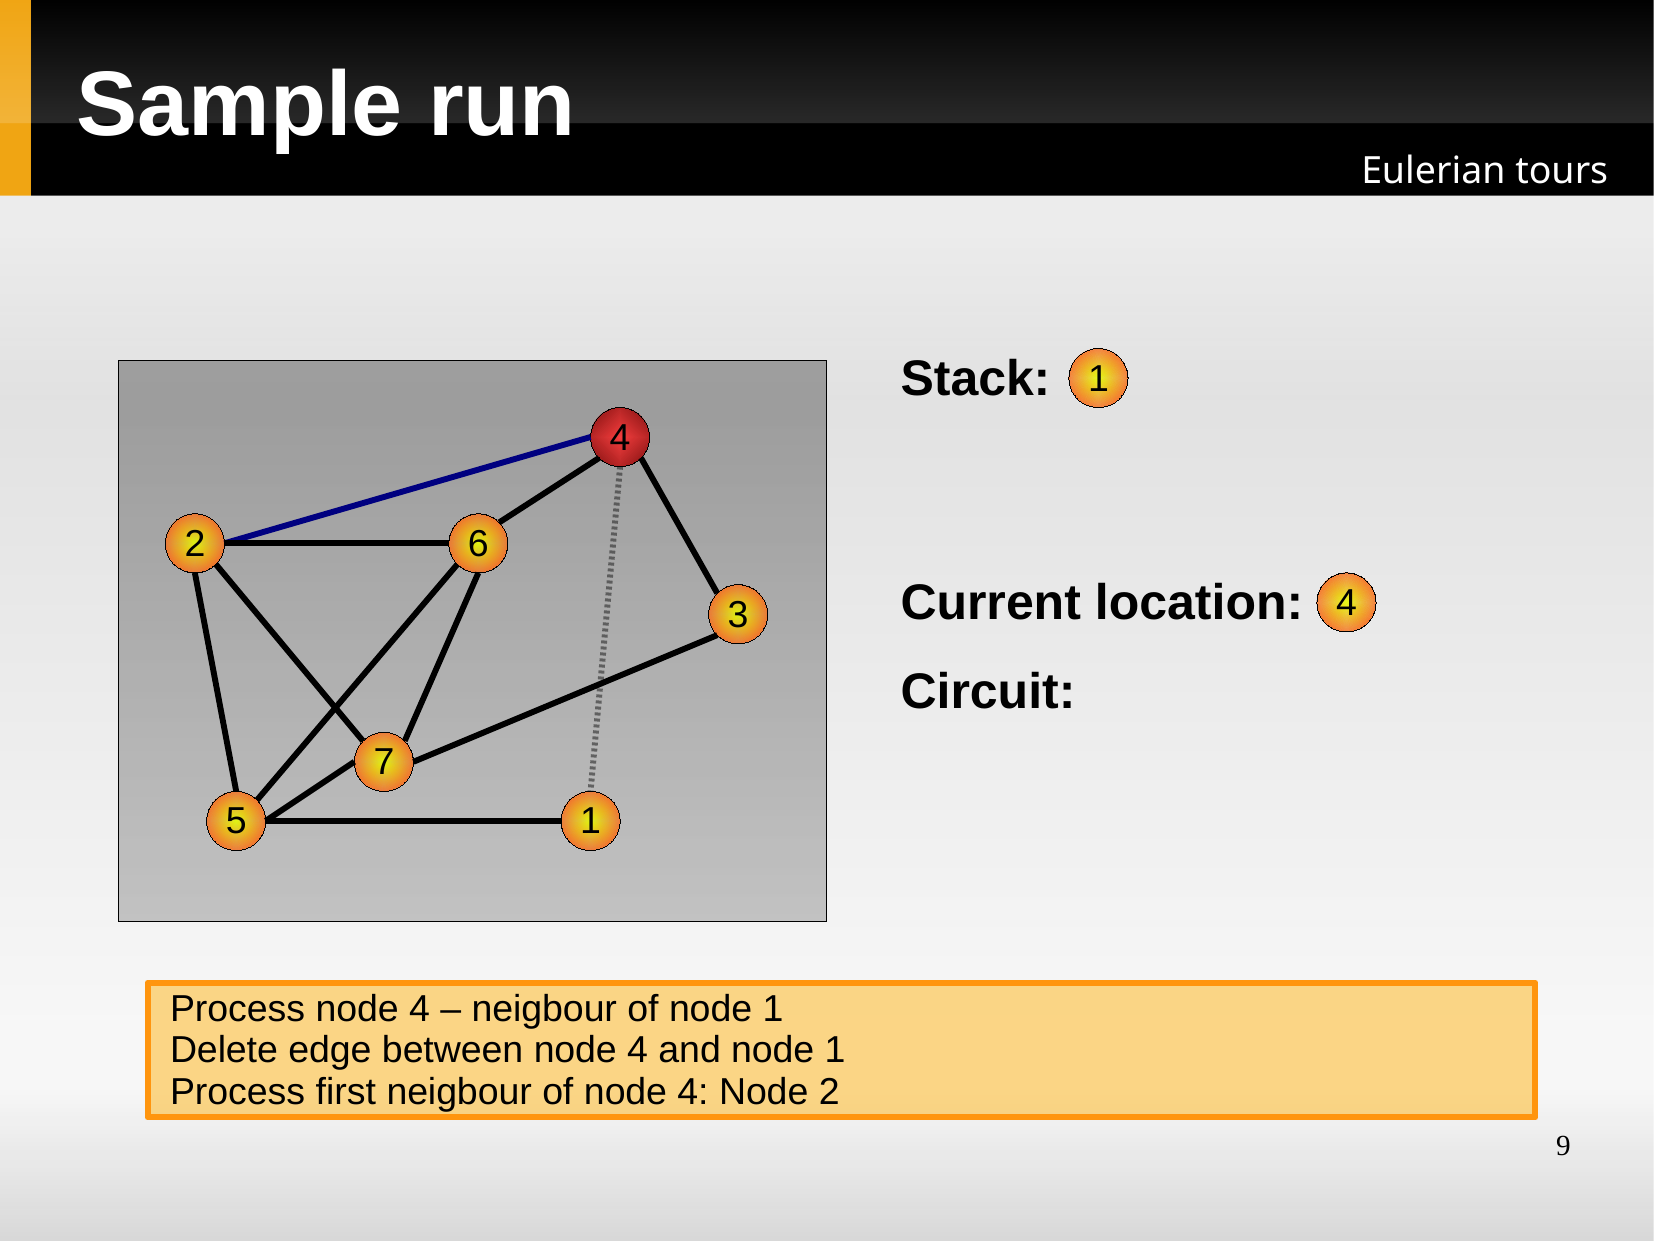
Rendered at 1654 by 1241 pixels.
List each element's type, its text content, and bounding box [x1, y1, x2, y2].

text_box 3 [708, 584, 768, 644]
text_box 1 [1068, 348, 1129, 408]
text_box 4 [590, 407, 650, 467]
text_box Current location: [885, 567, 1359, 638]
text_box 5 [206, 791, 266, 851]
title Sample run [76, 0, 1565, 208]
text_box 6 [448, 513, 508, 573]
text_box 1 [561, 791, 621, 851]
text_box Circuit: [885, 655, 1093, 727]
text_box [118, 360, 827, 922]
text_box Process node 4 – neigbour of node 1 Delete edge between node 4 and node 1 Process first neigbour of node 4: Node 2 [147, 982, 1536, 1118]
text_box 7 [354, 732, 414, 792]
text_box 2 [165, 513, 225, 573]
text_box 4 [1316, 572, 1377, 632]
text_box Stack: [885, 342, 1123, 414]
picture [0, 0, 1654, 1241]
